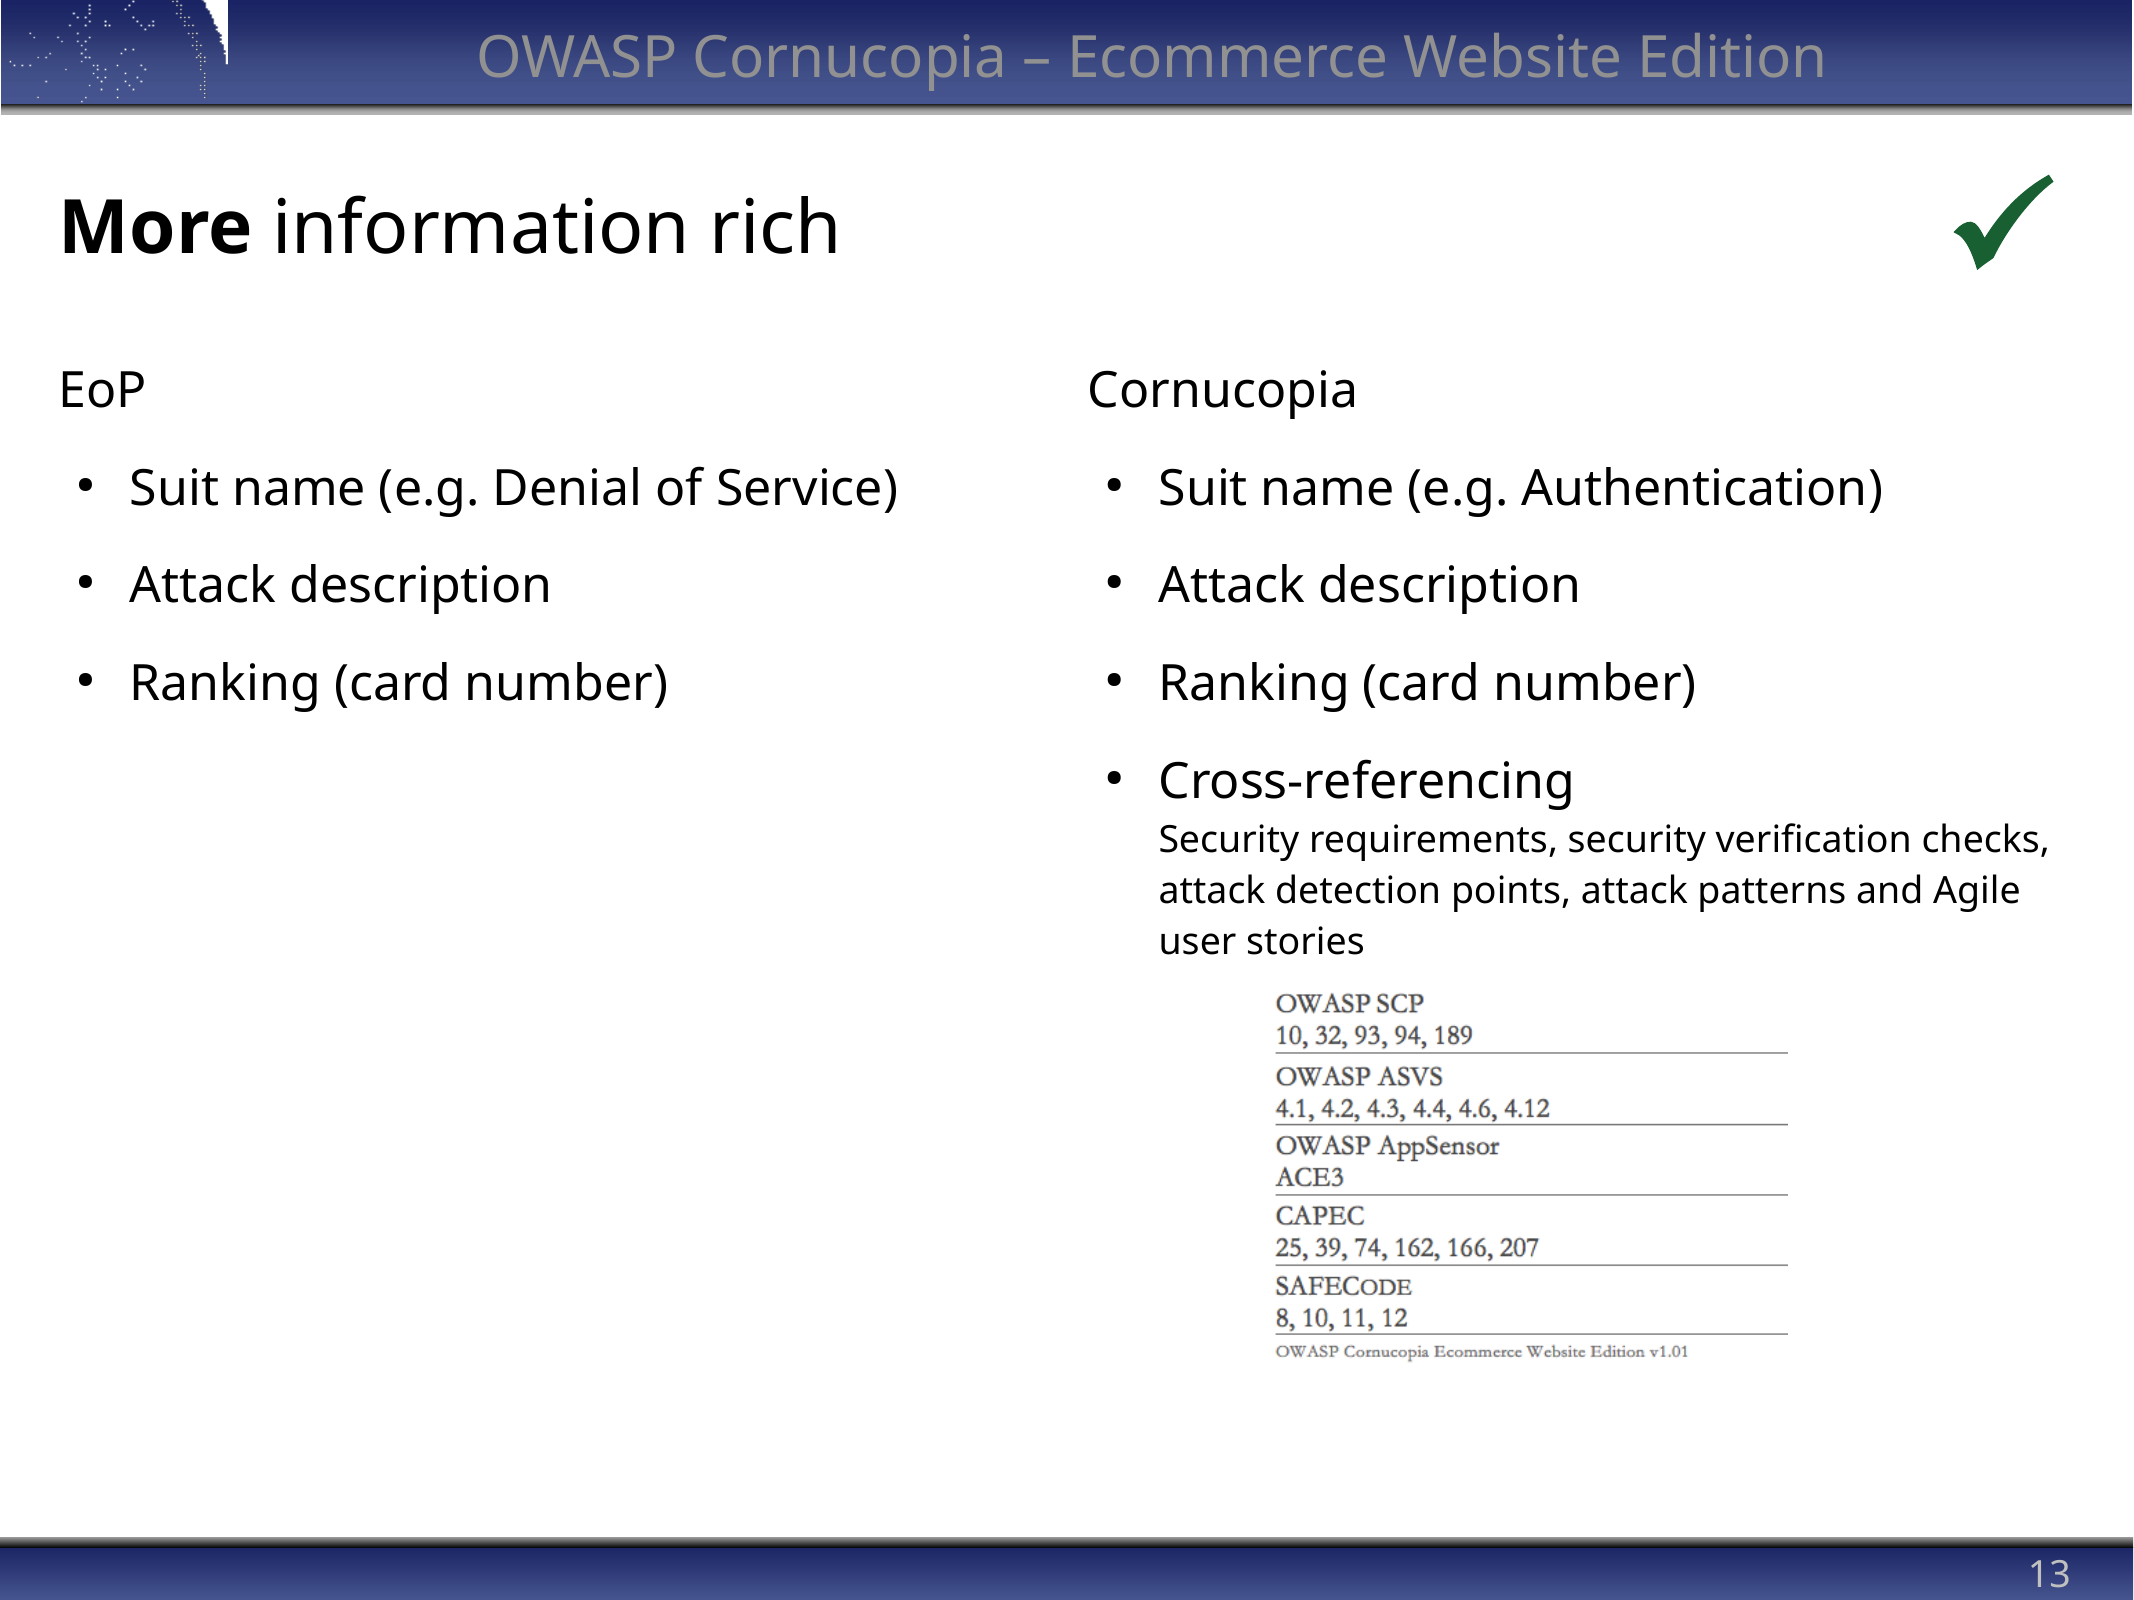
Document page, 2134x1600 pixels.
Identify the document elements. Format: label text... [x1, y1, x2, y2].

title More information rich [58, 124, 2126, 325]
list Cornucopia Suit name (e.g. Authentication) Attack description Ranking (card number) Cross-referencing Security requirements, security verification checks, attack detection points, attack patterns and Agile user stories [1087, 354, 2068, 975]
list EoP Suit name (e.g. Denial of Service) Attack description Ranking (card number) [58, 354, 1039, 1536]
list ü [1730, 177, 2061, 325]
picture [1251, 956, 1788, 1398]
